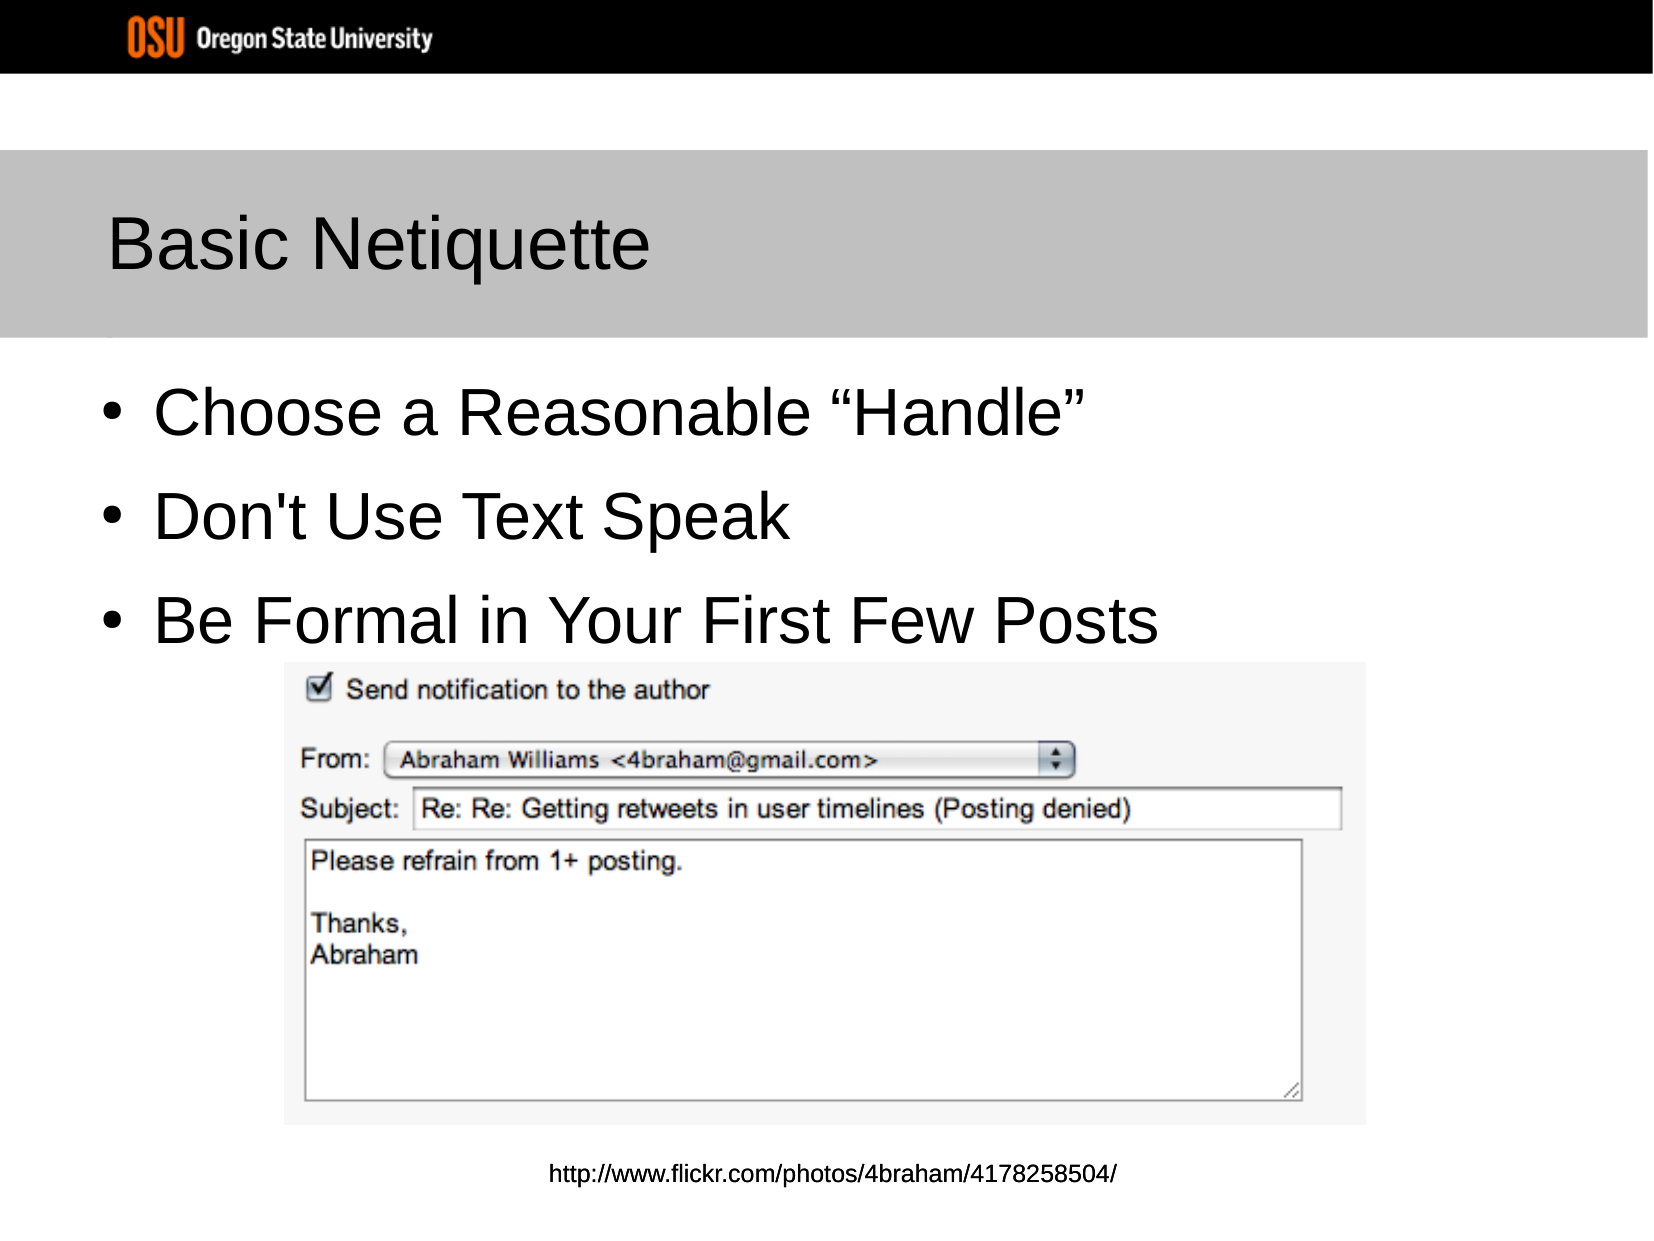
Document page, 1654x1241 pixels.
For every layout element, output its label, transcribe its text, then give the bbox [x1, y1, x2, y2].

list Choose a Reasonable “Handle” Don't Use Text Speak Be Formal in Your First Few Posts [82, 375, 1571, 1109]
picture [284, 662, 1366, 1125]
text_box [0, 0, 1653, 74]
text_box http://www.flickr.com/photos/4braham/4178258504/ [120, 1152, 1134, 1195]
subtitle Basic Netiquette [113, 150, 1648, 338]
picture [112, 5, 510, 49]
title [82, 49, 1571, 257]
text_box [0, 150, 113, 338]
